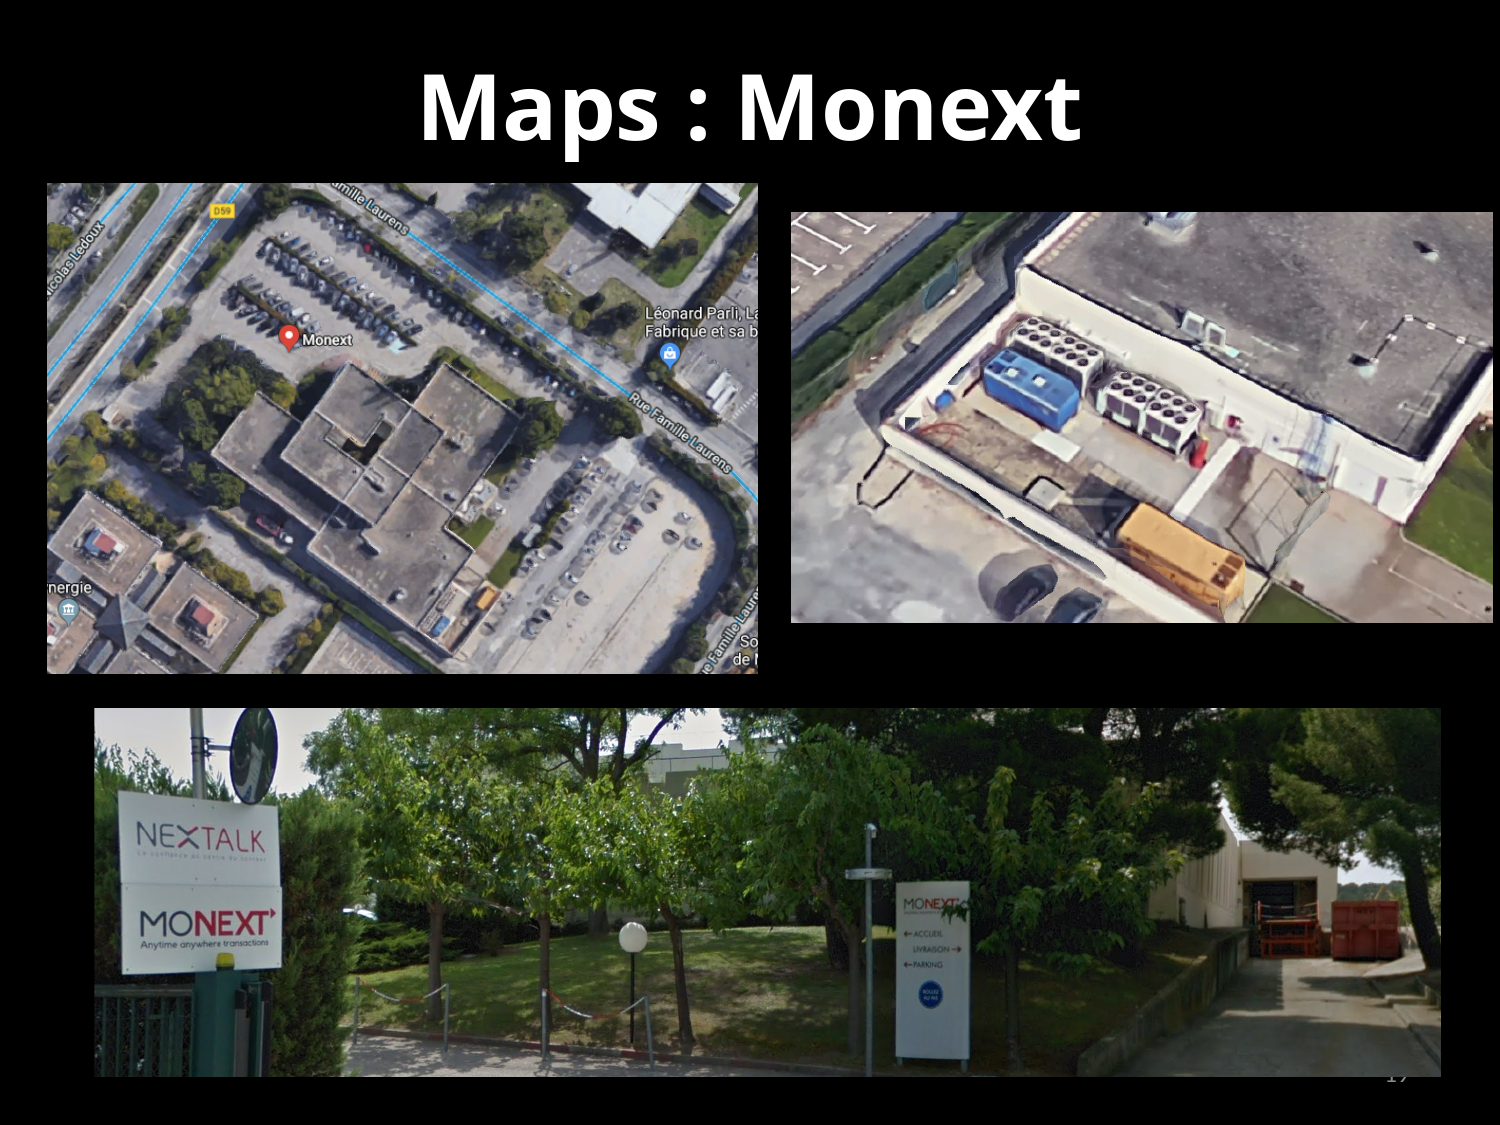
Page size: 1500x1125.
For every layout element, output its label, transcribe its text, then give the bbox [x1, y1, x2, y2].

picture [47, 183, 758, 674]
picture [94, 708, 1441, 1077]
slide_number <numéro> [1074, 1077, 1425, 1103]
picture [791, 212, 1493, 623]
title Maps : Monext [75, 9, 1425, 198]
